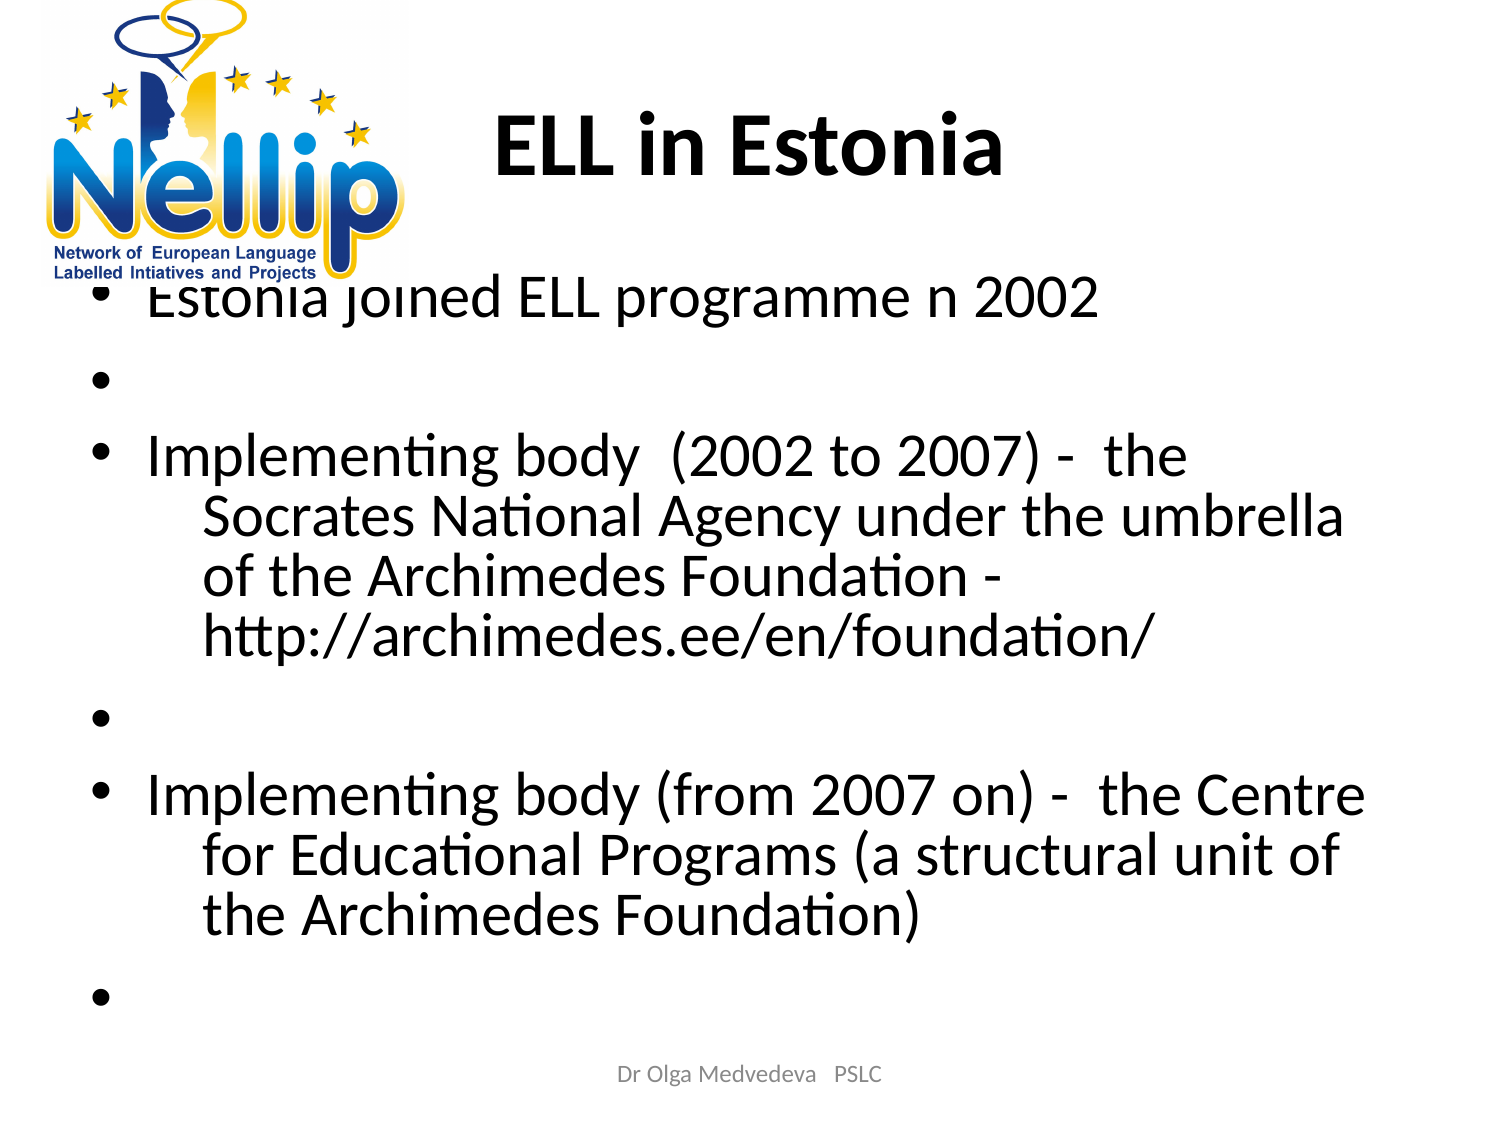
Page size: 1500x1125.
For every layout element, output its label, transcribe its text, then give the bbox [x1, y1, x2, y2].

title ELL in Estonia [409, 45, 1426, 233]
text_box Dr Olga Medvedeva PSLC [512, 1042, 988, 1103]
list Estonia joined ELL programme n 2002 Implementing body (2002 to 2007) - the Socrates National Agency under the umbrella of the Archimedes Foundation - http://archimedes.ee/en/foundation/ Implementing body (from 2007 on) - the Centre for Educational Programs (a structural unit of the Archimedes Foundation) [75, 262, 1426, 1005]
picture [41, 0, 409, 287]
